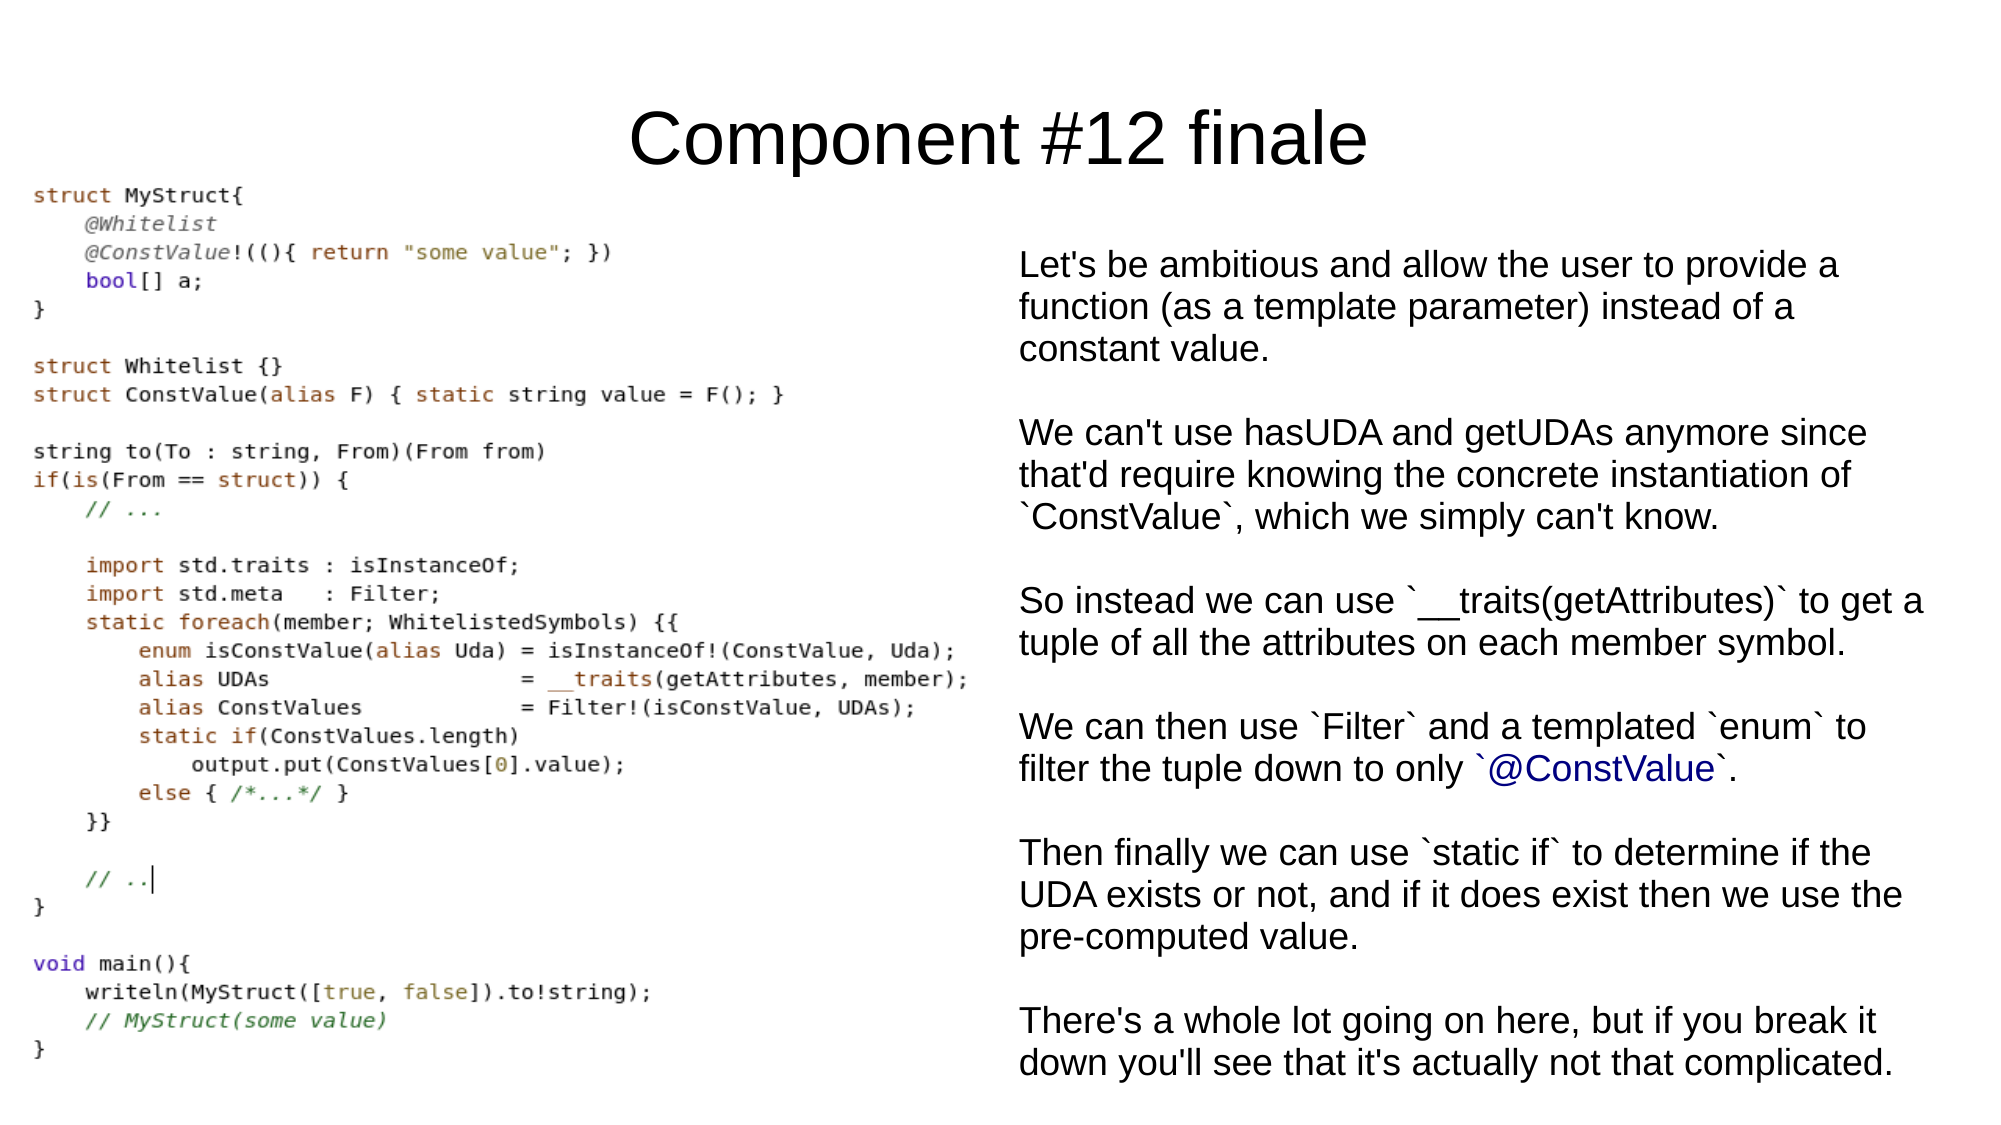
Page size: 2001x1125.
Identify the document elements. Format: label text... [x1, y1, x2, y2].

title Component #12 finale [99, 44, 1900, 233]
text_box Let's be ambitious and allow the user to provide a function (as a template parameter) instead of a constant value. We can't use hasUDA and getUDAs anymore since that'd require knowing the concrete instantiation of `ConstValue`, which we simply can't know. So instead we can use `__traits(getAttributes)` to get a tuple of all the attributes on each member symbol. We can then use `Filter` and a templated `enum` to filter the tuple down to only `@ConstValue`. Then finally we can use `static if` to determine if the UDA exists or not, and if it does exist then we use the pre-computed value. There's a whole lot going on here, but if you break it down you'll see that it's actually not that complicated. [1003, 236, 1949, 1091]
picture [30, 177, 975, 1069]
